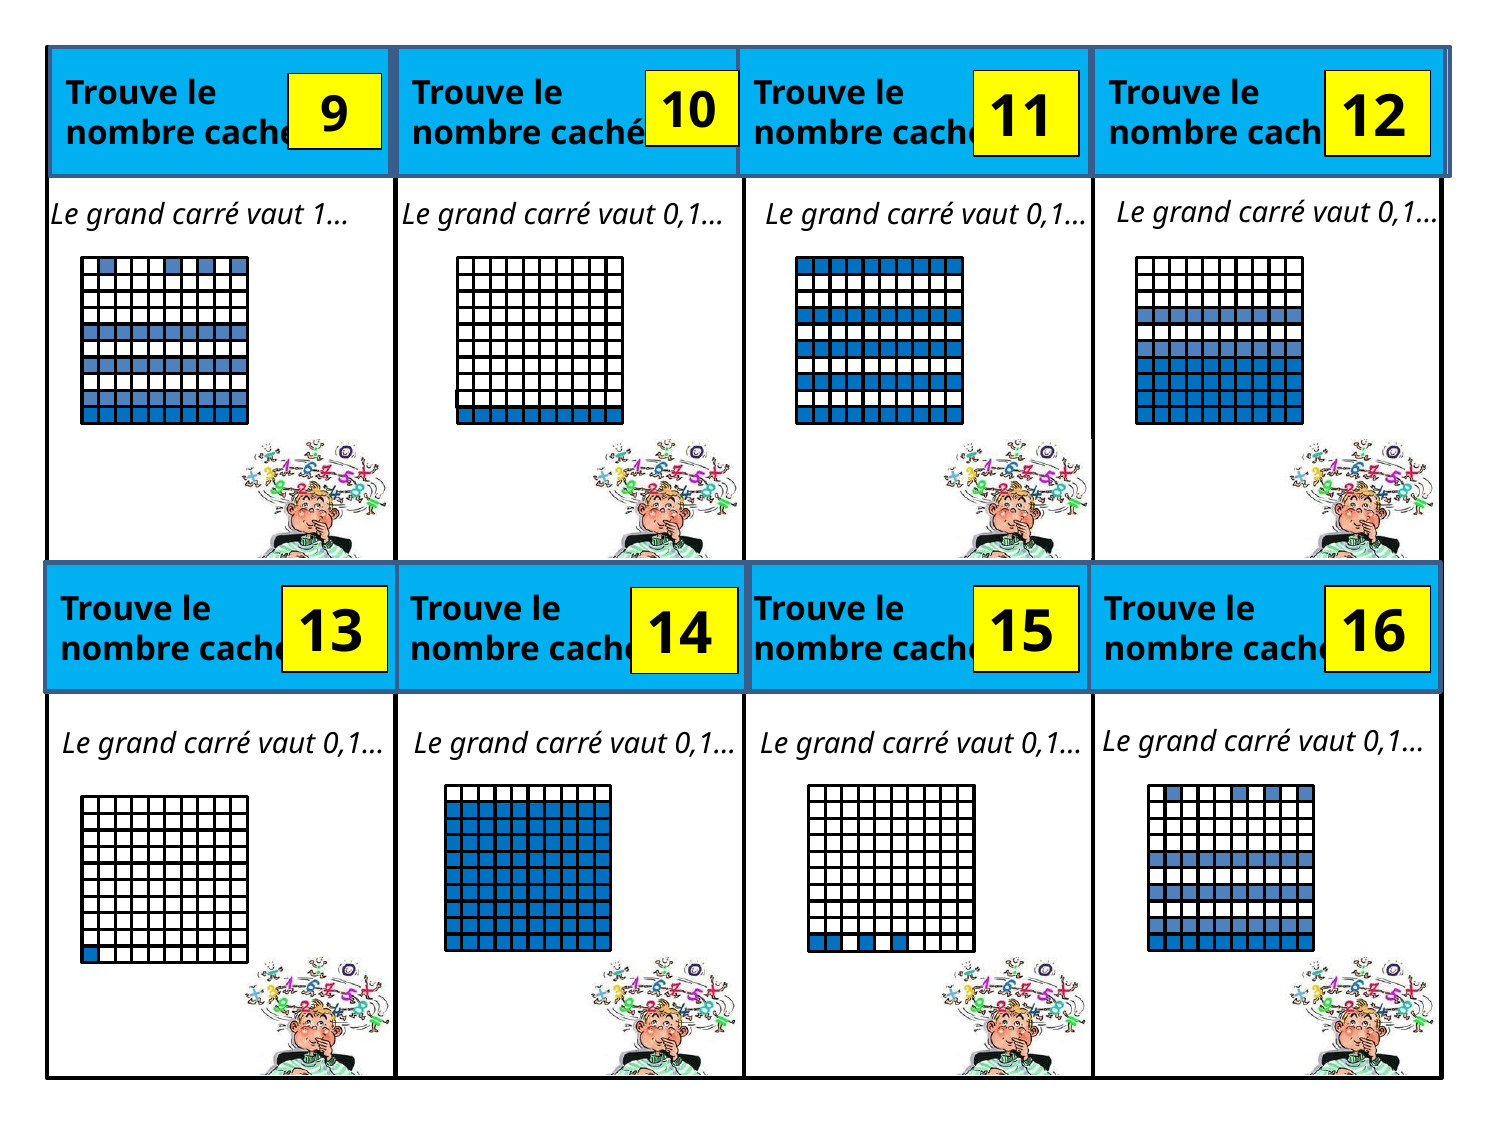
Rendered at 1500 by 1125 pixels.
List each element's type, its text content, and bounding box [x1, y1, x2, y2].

text_box [797, 342, 962, 357]
text_box Trouve le nombre caché [1445, 47, 1450, 176]
text_box [82, 326, 247, 341]
text_box [198, 258, 213, 274]
text_box Trouve le nombre caché [390, 47, 394, 176]
text_box 13 [282, 585, 388, 672]
text_box Trouve le nombre caché [1089, 562, 1440, 691]
text_box [82, 359, 247, 374]
text_box 10 [645, 70, 740, 147]
text_box Le grand carré vaut 0,1… [1087, 714, 1455, 766]
text_box [445, 785, 611, 951]
text_box Le grand carré vaut 0,1… [750, 187, 1118, 238]
text_box Le grand carré vaut 0,1… [1101, 185, 1469, 237]
text_box [1148, 853, 1314, 868]
text_box [809, 936, 840, 951]
text_box Trouve le nombre caché [738, 47, 1090, 176]
text_box Trouve le nombre caché [50, 47, 390, 176]
text_box Le grand carré vaut 0,1… [386, 187, 750, 238]
text_box [891, 936, 906, 951]
text_box Trouve le nombre caché [397, 562, 746, 691]
text_box Le grand carré vaut 0,1… [46, 716, 398, 768]
text_box Le grand carré vaut 0,1… [398, 716, 745, 768]
picture [239, 957, 393, 1075]
text_box [797, 375, 962, 390]
text_box Trouve le nombre caché [45, 562, 397, 691]
text_box [1137, 309, 1302, 324]
picture [936, 957, 1090, 1075]
text_box [1148, 886, 1314, 901]
text_box [1264, 785, 1279, 802]
text_box Trouve le nombre caché [1093, 47, 1445, 176]
text_box [1148, 919, 1314, 951]
text_box [82, 947, 97, 963]
text_box [165, 258, 180, 274]
text_box Le grand carré vaut 0,1… [745, 716, 1113, 768]
text_box [1137, 342, 1302, 423]
text_box 16 [1325, 585, 1431, 672]
text_box 9 [287, 73, 382, 150]
text_box [858, 936, 873, 951]
picture [1284, 957, 1438, 1075]
picture [587, 439, 741, 558]
text_box [797, 309, 962, 324]
text_box 12 [1325, 70, 1431, 157]
text_box [797, 258, 962, 274]
text_box Trouve le nombre caché [750, 562, 1089, 691]
text_box [82, 392, 247, 423]
text_box [99, 258, 114, 274]
text_box [1165, 785, 1180, 802]
text_box Trouve le nombre caché [746, 562, 750, 691]
text_box 15 [973, 585, 1079, 672]
text_box [1231, 785, 1246, 802]
picture [585, 957, 740, 1075]
picture [938, 439, 1092, 558]
text_box Trouve le nombre caché [397, 47, 738, 176]
text_box 14 [631, 587, 739, 674]
text_box 11 [973, 70, 1079, 157]
text_box [797, 408, 962, 423]
picture [236, 439, 391, 558]
text_box [457, 409, 623, 423]
text_box [1297, 785, 1314, 802]
text_box Le grand carré vaut 1… [35, 187, 379, 238]
picture [1284, 439, 1438, 558]
text_box [231, 258, 247, 274]
